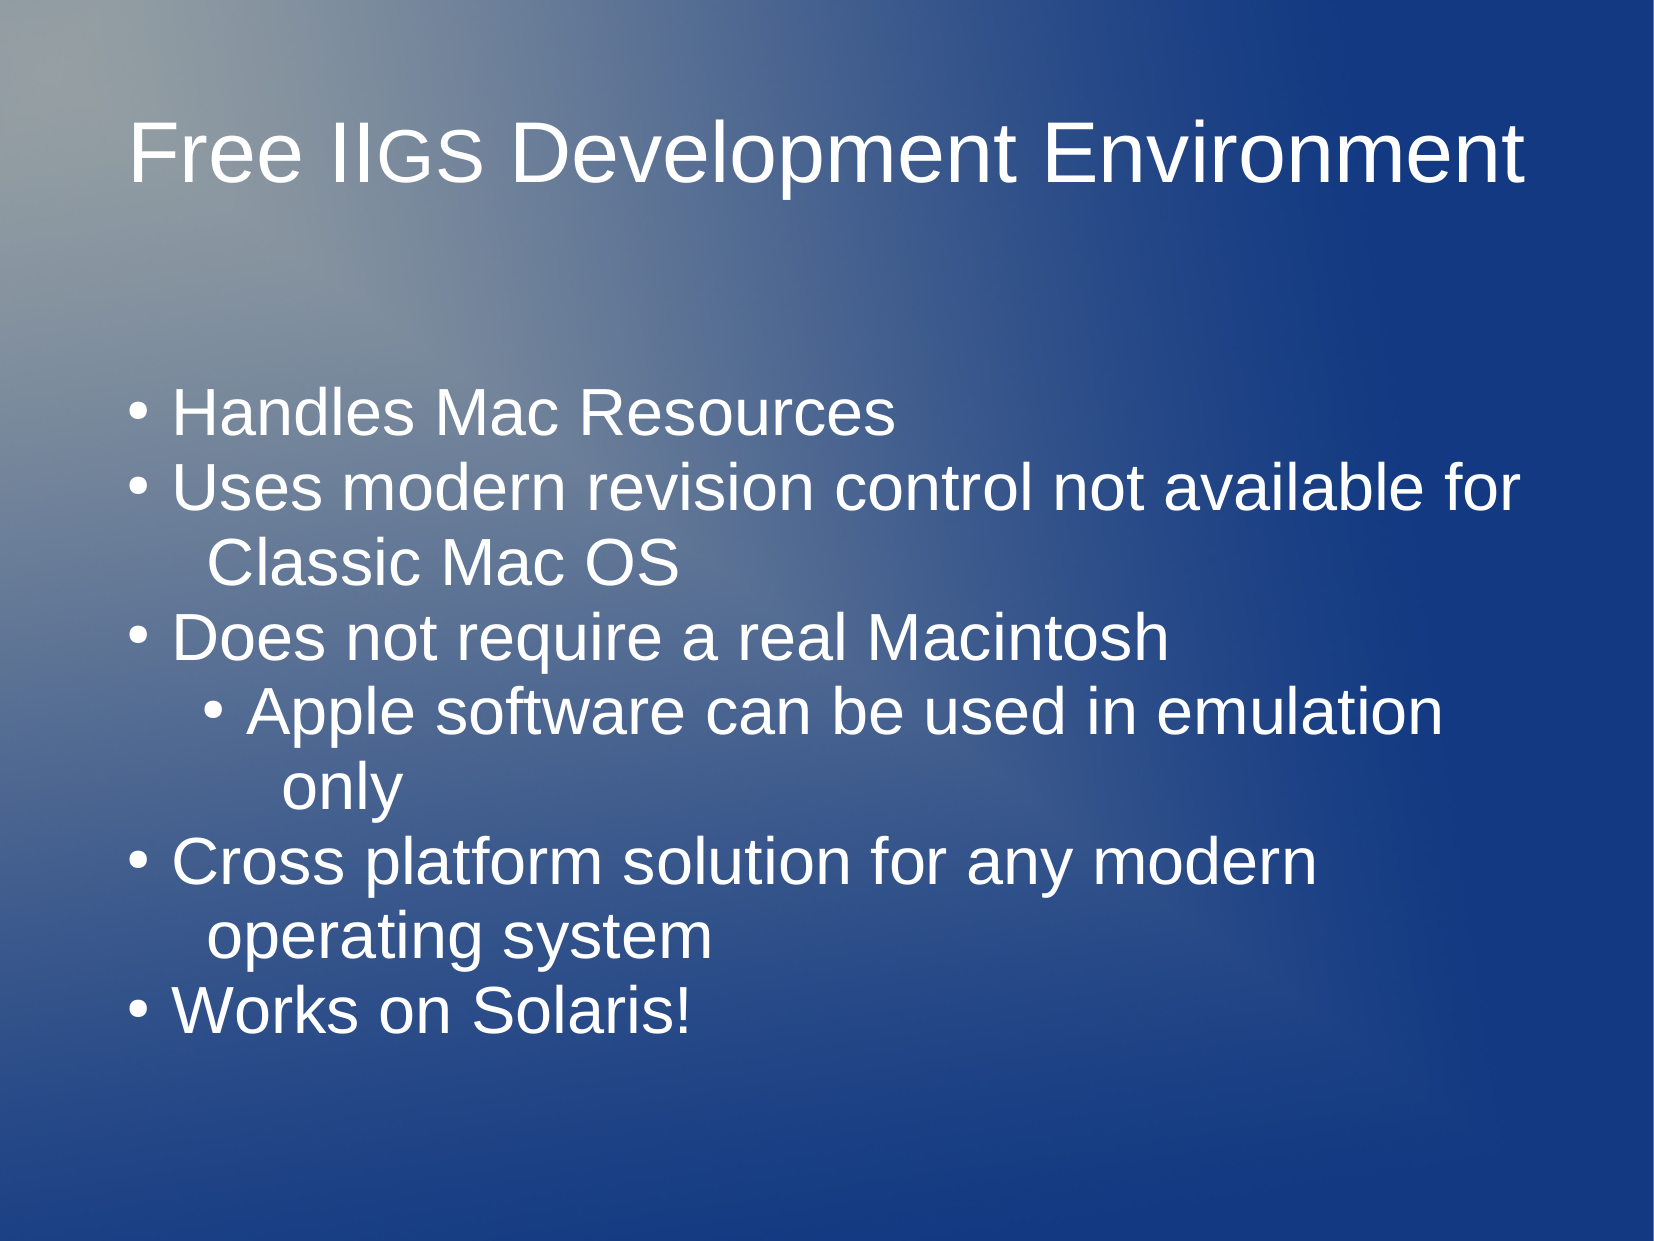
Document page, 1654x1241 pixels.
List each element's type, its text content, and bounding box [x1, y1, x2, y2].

title Free IIGS Development Environment [82, 49, 1571, 257]
subtitle Handles Mac Resources Uses modern revision control not available for Classic Mac OS Does not require a real Macintosh Apple software can be used in emulation only Cross platform solution for any modern operating system Works on Solaris! [86, 375, 1576, 1049]
picture [0, 0, 1654, 1241]
